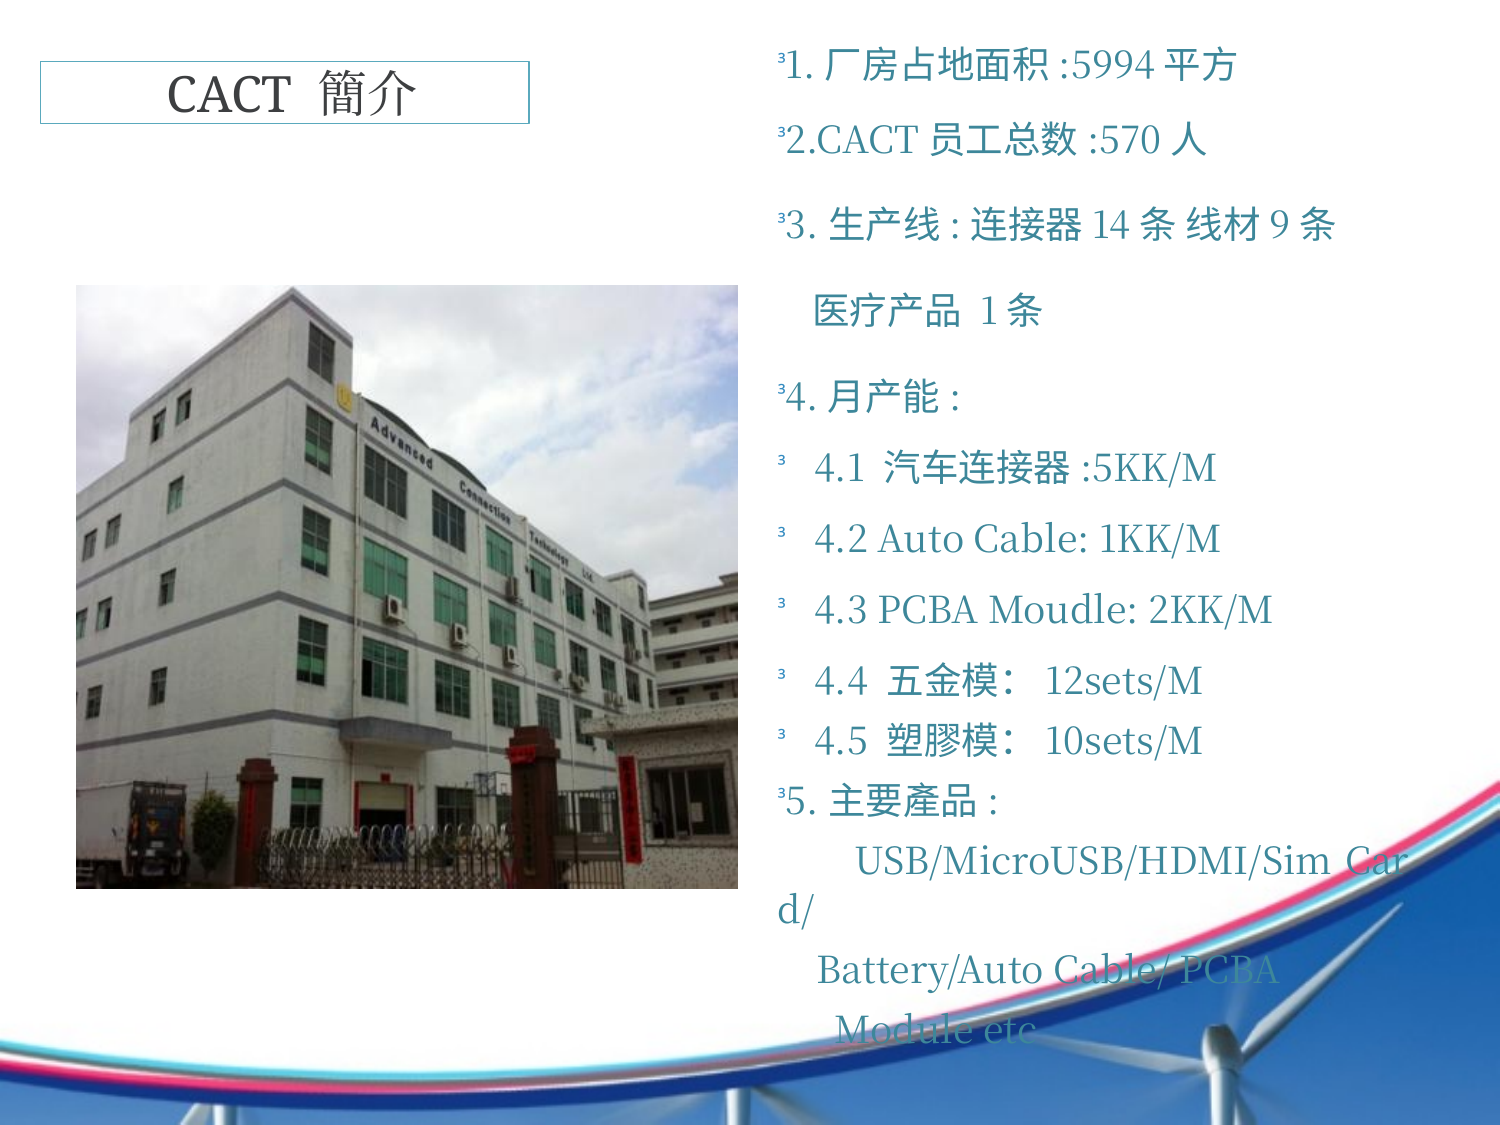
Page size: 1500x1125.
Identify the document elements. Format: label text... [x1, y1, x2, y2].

text_box CACT 簡介 [46, 54, 538, 130]
picture [0, 0, 1500, 1125]
list 1.厂房占地面积:5994平方 2.CACT员工总数:570人 3.生产线:连接器14条 线材9条 医疗产品 1条 4.月产能: 4.1 汽车连接器:5KK/M 4.2 Auto Cable: 1KK/M 4.3 PCBA Moudle: 2KK/M 4.4 五金模：12sets/M 4.5 塑膠模：10sets/M 5.主要產品: USB/MicroUSB/HDMI/Sim Card/ Battery/Auto Cable/ PCBA Module etc [762, 29, 1425, 1078]
